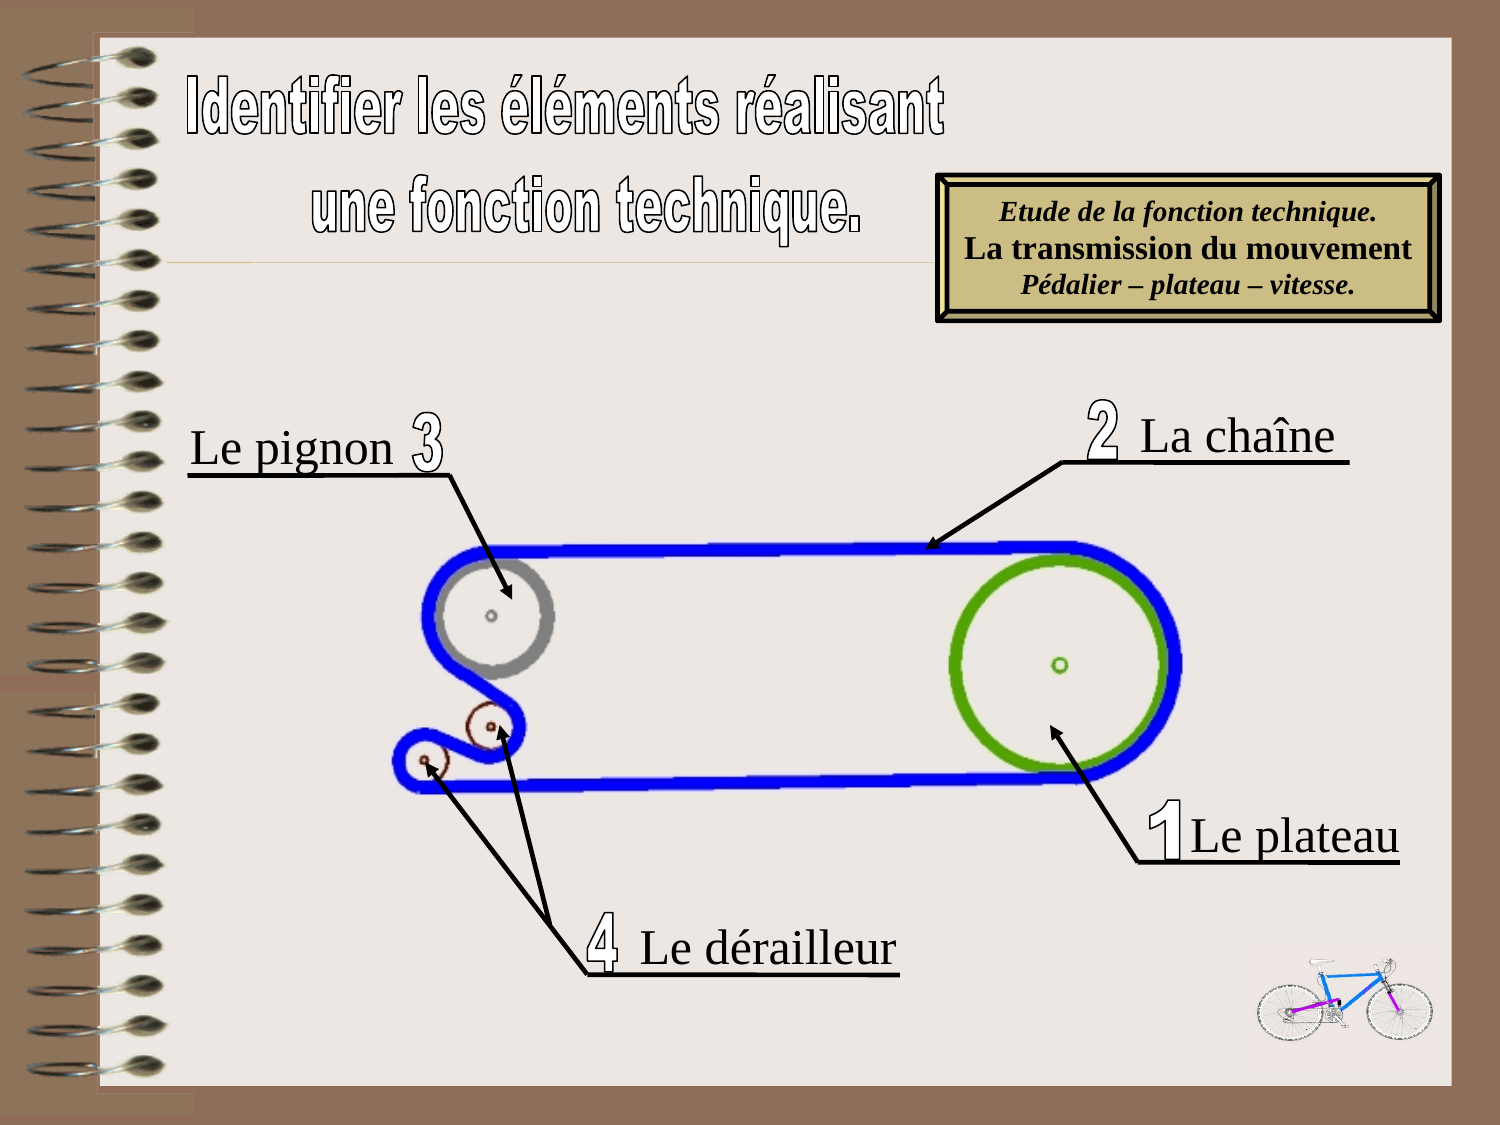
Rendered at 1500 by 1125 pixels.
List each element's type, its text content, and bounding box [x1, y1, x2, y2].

text_box Le dérailleur [624, 912, 912, 988]
text_box [321, 75, 340, 134]
picture [0, 692, 194, 1115]
text_box [1149, 800, 1175, 859]
picture [1243, 944, 1447, 1074]
text_box [575, 90, 614, 134]
text_box [341, 76, 351, 87]
text_box [1087, 399, 1118, 460]
text_box [869, 90, 896, 135]
text_box [409, 174, 428, 232]
text_box Le plateau [1263, 831, 1274, 851]
text_box [675, 76, 693, 135]
text_box [484, 190, 511, 233]
text_box [231, 90, 258, 135]
text_box [412, 412, 443, 472]
text_box [829, 91, 838, 134]
text_box [575, 190, 599, 232]
text_box [616, 176, 634, 233]
text_box [737, 90, 756, 134]
text_box [368, 190, 395, 233]
text_box [898, 90, 923, 134]
text_box [545, 90, 572, 135]
picture [387, 499, 1267, 860]
text_box [533, 191, 542, 232]
text_box [694, 90, 719, 135]
text_box [554, 75, 566, 87]
text_box [510, 75, 522, 87]
text_box La chaîne [1124, 400, 1351, 475]
text_box Le plateau [1175, 800, 1415, 875]
text_box [312, 191, 336, 233]
text_box [512, 176, 530, 233]
text_box [750, 176, 760, 187]
text_box [842, 90, 866, 135]
text_box [354, 90, 381, 135]
text_box [648, 90, 672, 134]
text_box [850, 216, 859, 232]
text_box [820, 190, 847, 233]
text_box [545, 190, 572, 233]
text_box [750, 191, 760, 232]
text_box [341, 91, 351, 134]
text_box [815, 76, 824, 133]
text_box Etude de la fonction technique. La transmission du mouvement Pédalier – plateau – vitesse. [946, 184, 1430, 312]
text_box [456, 190, 481, 232]
text_box [755, 90, 782, 135]
text_box [926, 76, 944, 135]
text_box Le pignon [262, 443, 273, 463]
text_box [533, 176, 542, 187]
text_box [664, 190, 690, 233]
text_box [792, 191, 817, 233]
text_box Le pignon [175, 412, 410, 488]
text_box [501, 90, 529, 135]
text_box [937, 174, 1440, 321]
text_box [532, 76, 541, 133]
text_box [261, 90, 286, 134]
text_box [636, 190, 662, 233]
text_box [289, 76, 307, 135]
text_box [384, 90, 403, 134]
text_box [587, 912, 618, 972]
text_box [427, 190, 454, 233]
text_box [764, 75, 776, 87]
text_box [693, 176, 718, 232]
text_box [722, 190, 746, 232]
text_box [419, 76, 427, 133]
text_box [784, 90, 811, 135]
text_box [188, 76, 197, 133]
text_box [310, 76, 319, 87]
text_box [829, 76, 838, 87]
text_box [617, 90, 645, 135]
text_box [431, 90, 459, 135]
text_box [310, 91, 319, 134]
text_box [202, 76, 228, 135]
text_box [763, 190, 789, 247]
text_box [341, 190, 365, 232]
text_box [460, 90, 485, 135]
picture [0, 8, 194, 674]
